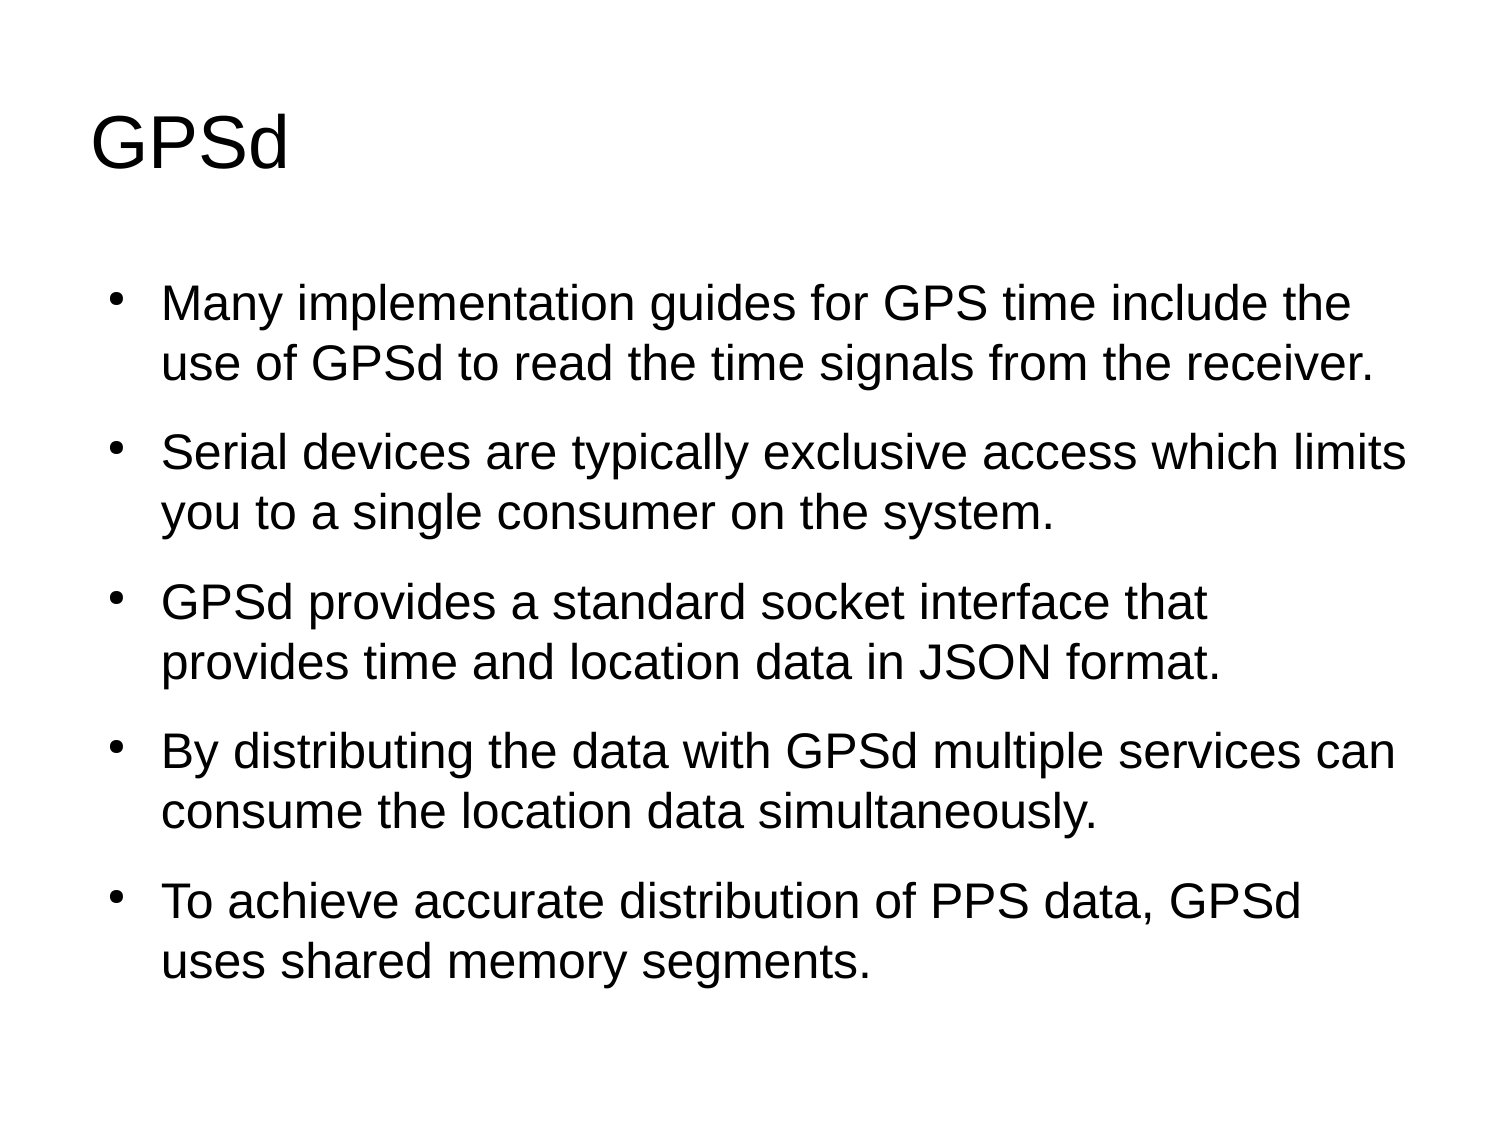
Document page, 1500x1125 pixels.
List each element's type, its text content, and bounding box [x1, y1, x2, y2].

title GPSd [75, 45, 1425, 233]
list Many implementation guides for GPS time include the use of GPSd to read the time signals from the receiver. Serial devices are typically exclusive access which limits you to a single consumer on the system. GPSd provides a standard socket interface that provides time and location data in JSON format. By distributing the data with GPSd multiple services can consume the location data simultaneously. To achieve accurate distribution of PPS data, GPSd uses shared memory segments. [75, 262, 1425, 1005]
